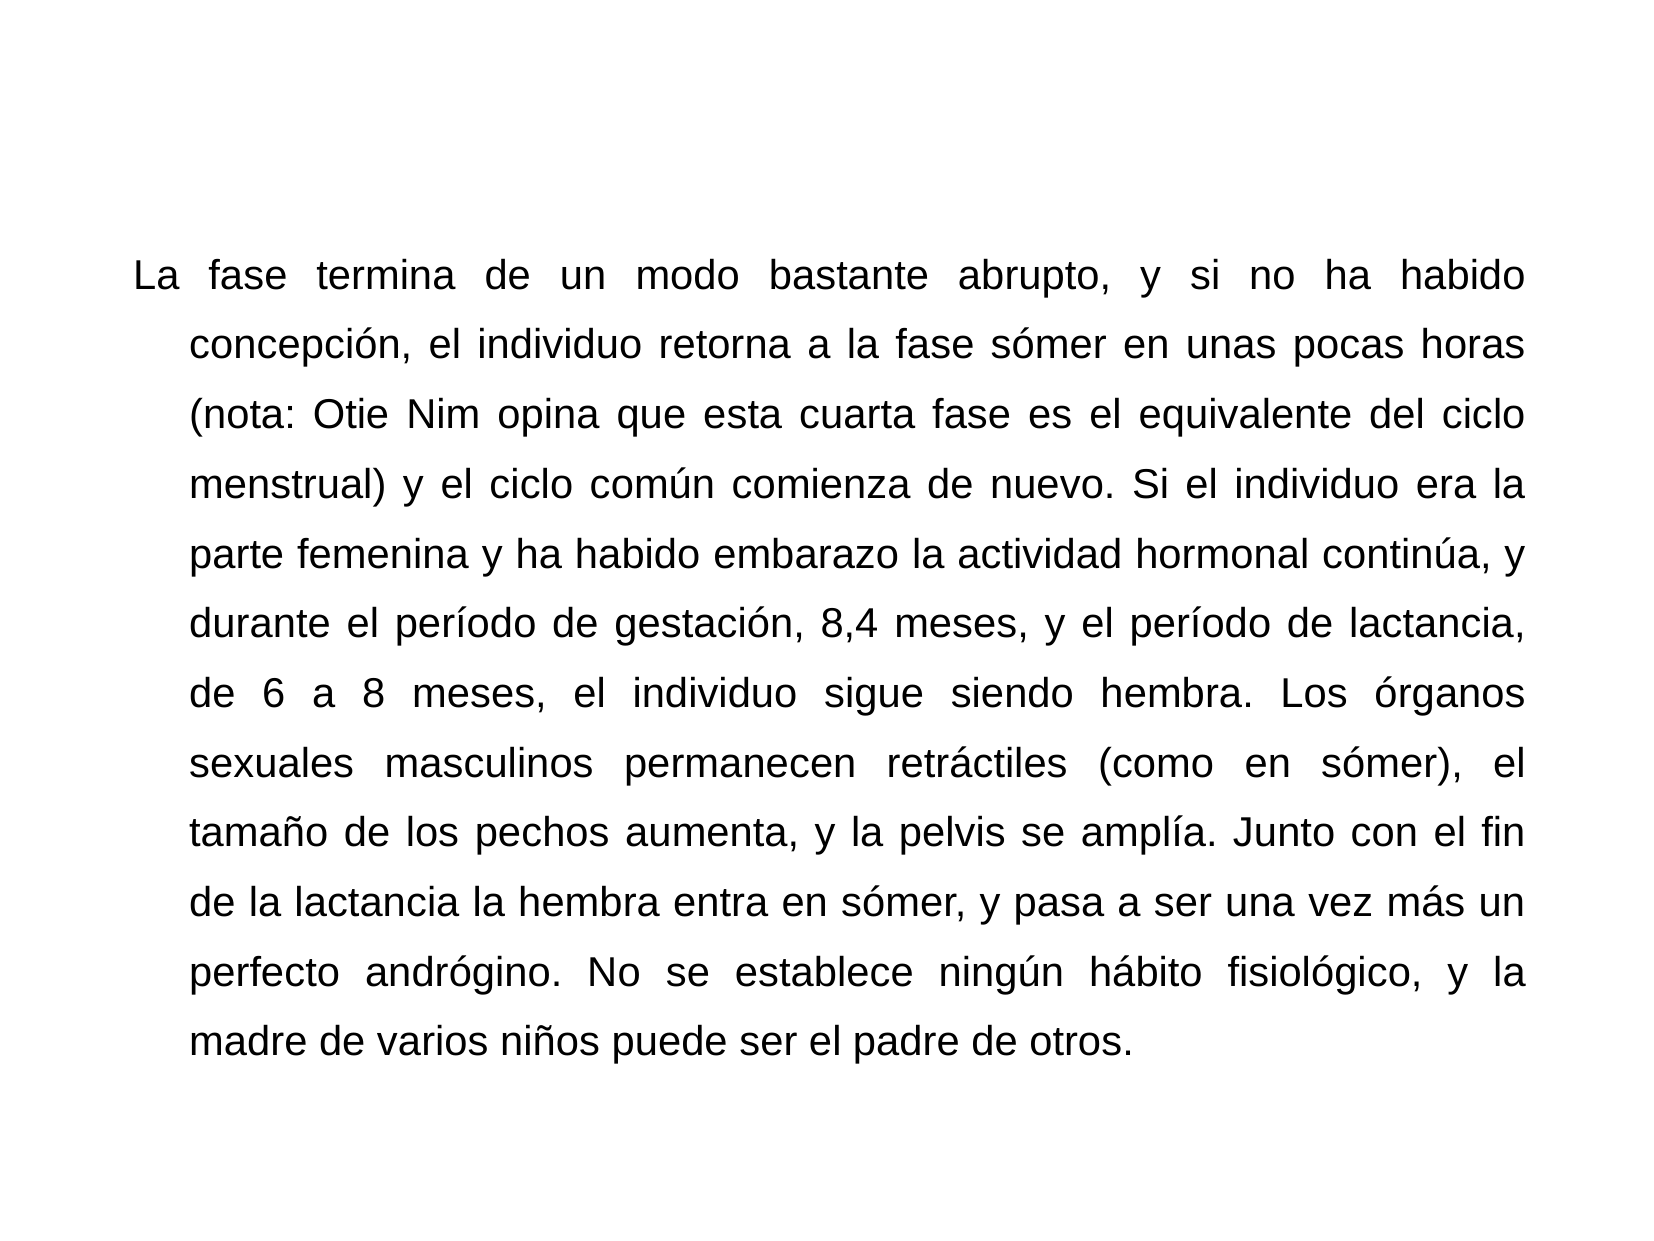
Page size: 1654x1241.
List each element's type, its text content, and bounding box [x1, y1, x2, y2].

text_box La fase termina de un modo bastante abrupto, y si no ha habido concepción, el individuo retorna a la fase sómer en unas pocas horas (nota: Otie Nim opina que esta cuarta fase es el equivalente del ciclo menstrual) y el ciclo común comienza de nuevo. Si el individuo era la parte femenina y ha habido embarazo la actividad hormonal continúa, y durante el período de gestación, 8,4 meses, y el período de lactancia, de 6 a 8 meses, el individuo sigue siendo hembra. Los órganos sexuales masculinos permanecen retráctiles (como en sómer), el tamaño de los pechos aumenta, y la pelvis se amplía. Junto con el fin de la lactancia la hembra entra en sómer, y pasa a ser una vez más un perfecto andrógino. No se establece ningún hábito fisiológico, y la madre de varios niños puede ser el padre de otros. [118, 220, 1542, 1063]
